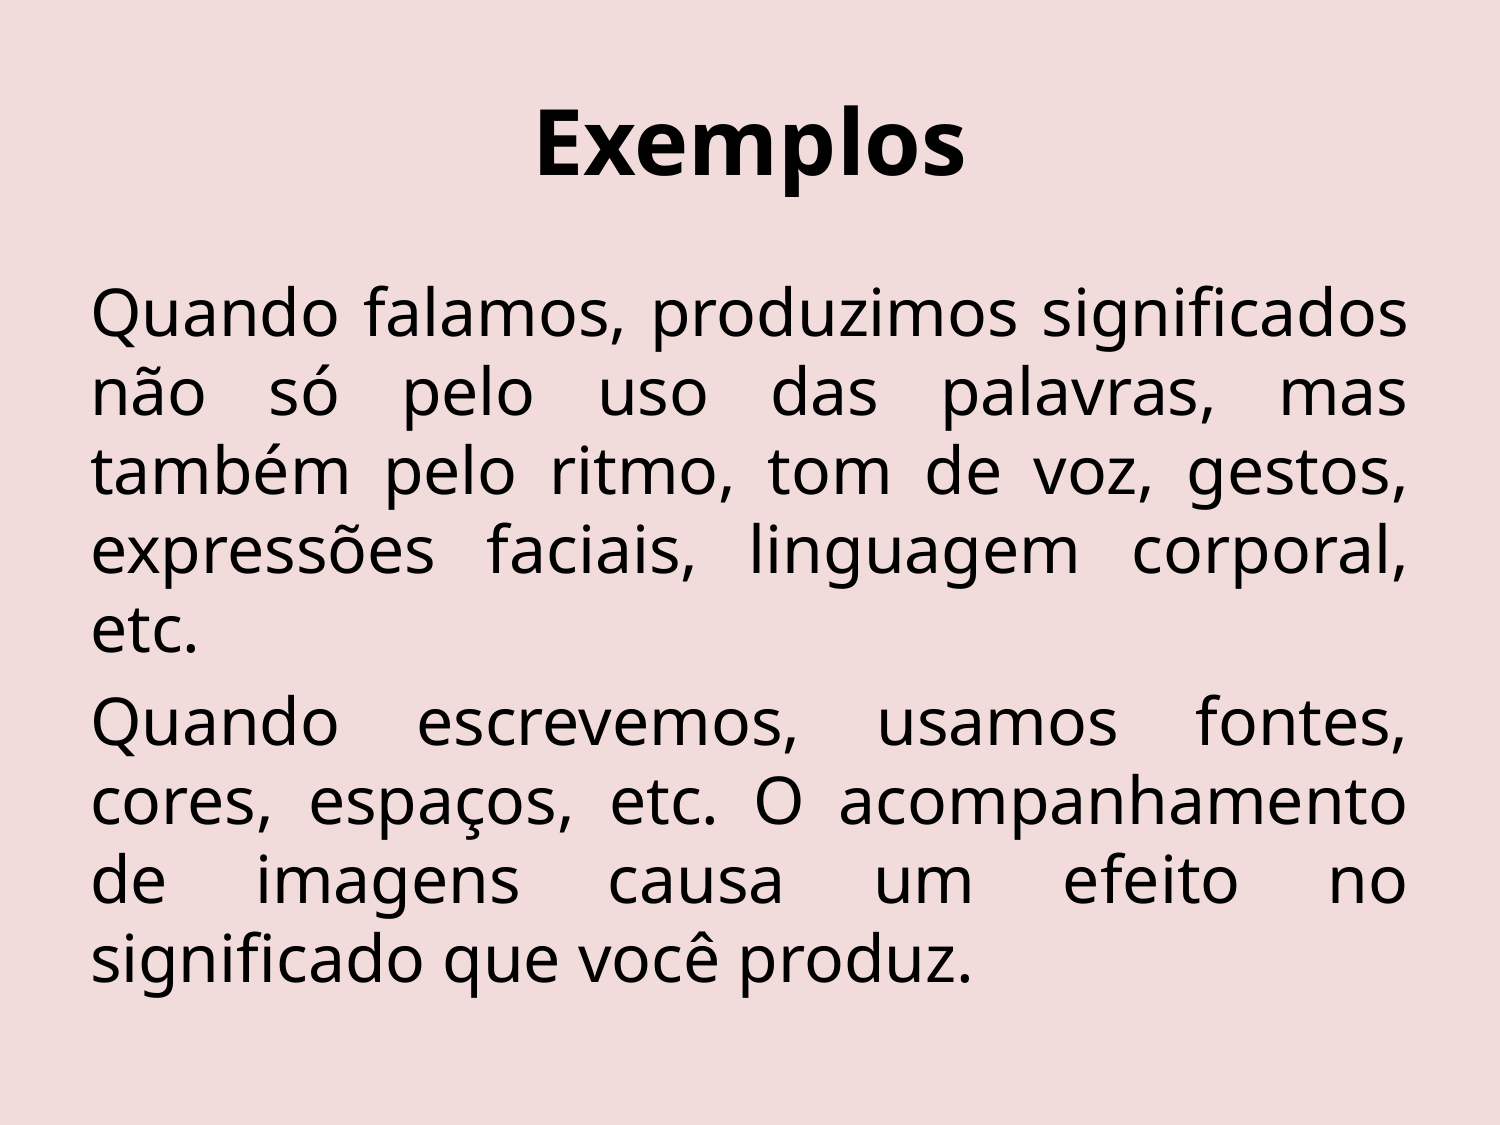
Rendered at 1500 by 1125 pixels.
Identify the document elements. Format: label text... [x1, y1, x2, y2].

list Quando falamos, produzimos significados não só pelo uso das palavras, mas também pelo ritmo, tom de voz, gestos, expressões faciais, linguagem corporal, etc. Quando escrevemos, usamos fontes, cores, espaços, etc. O acompanhamento de imagens causa um efeito no significado que você produz. [75, 262, 1425, 1005]
title Exemplos [75, 45, 1425, 233]
